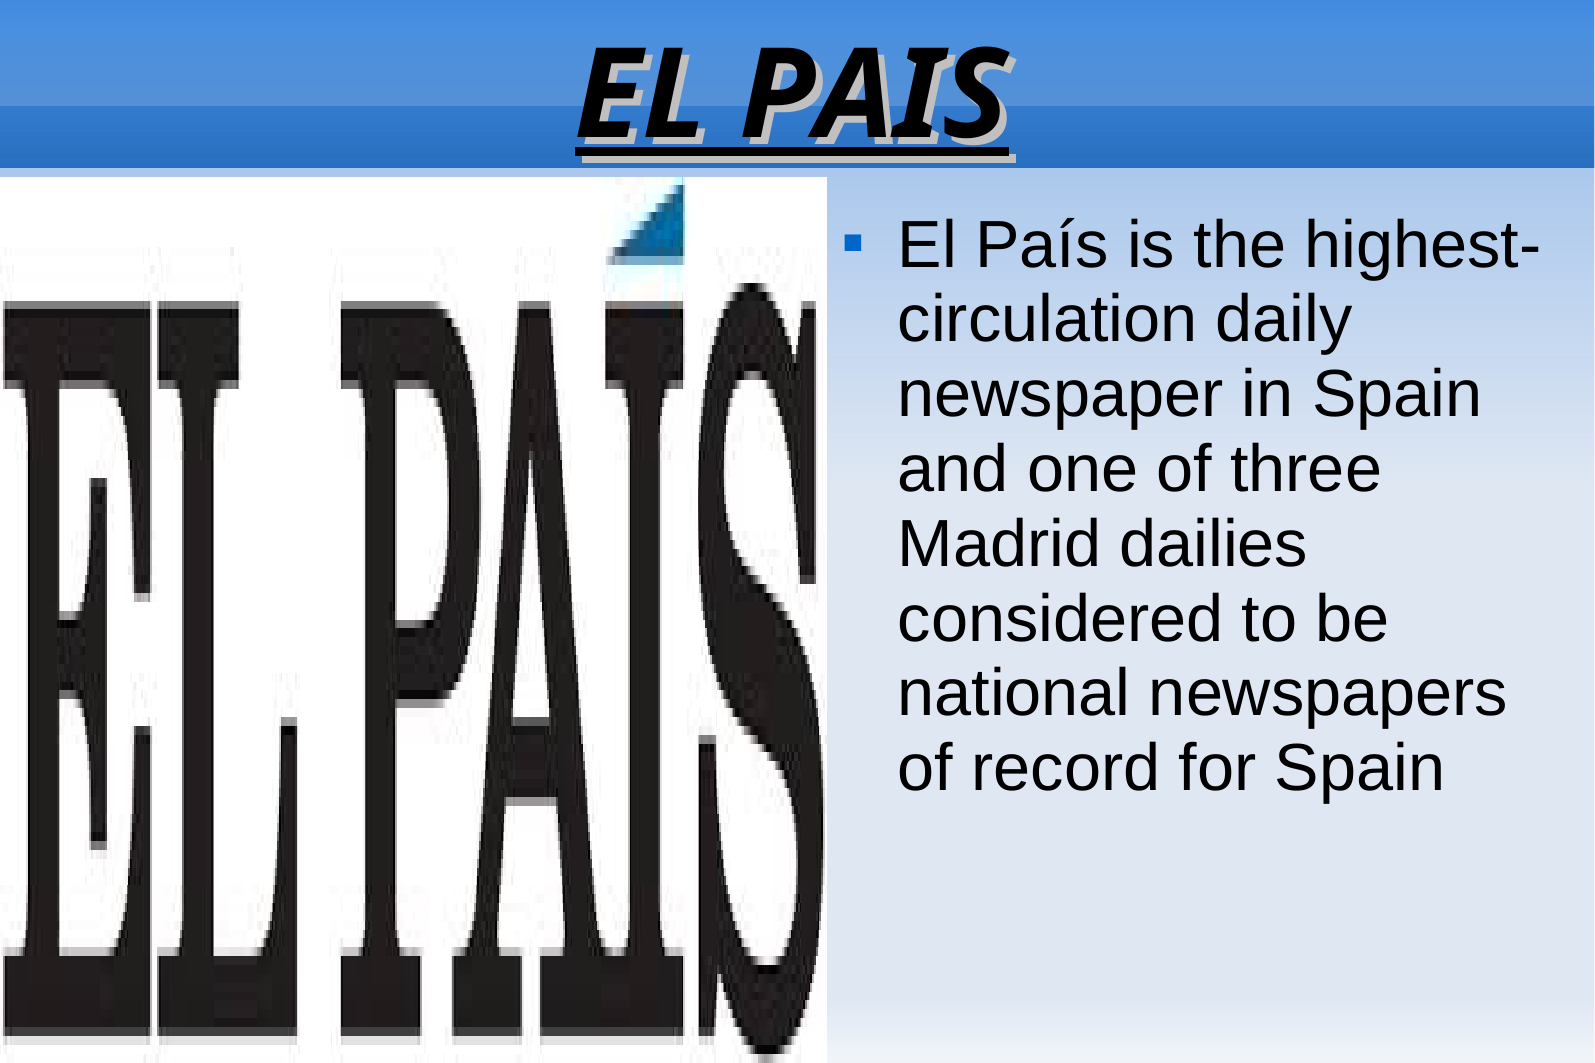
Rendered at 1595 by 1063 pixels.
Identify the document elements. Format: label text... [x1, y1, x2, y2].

title EL PAIS [74, 7, 1510, 171]
picture [0, 0, 1595, 1063]
list El País is the highest-circulation daily newspaper in Spain and one of three Madrid dailies considered to be national newspapers of record for Spain [827, 206, 1565, 1063]
